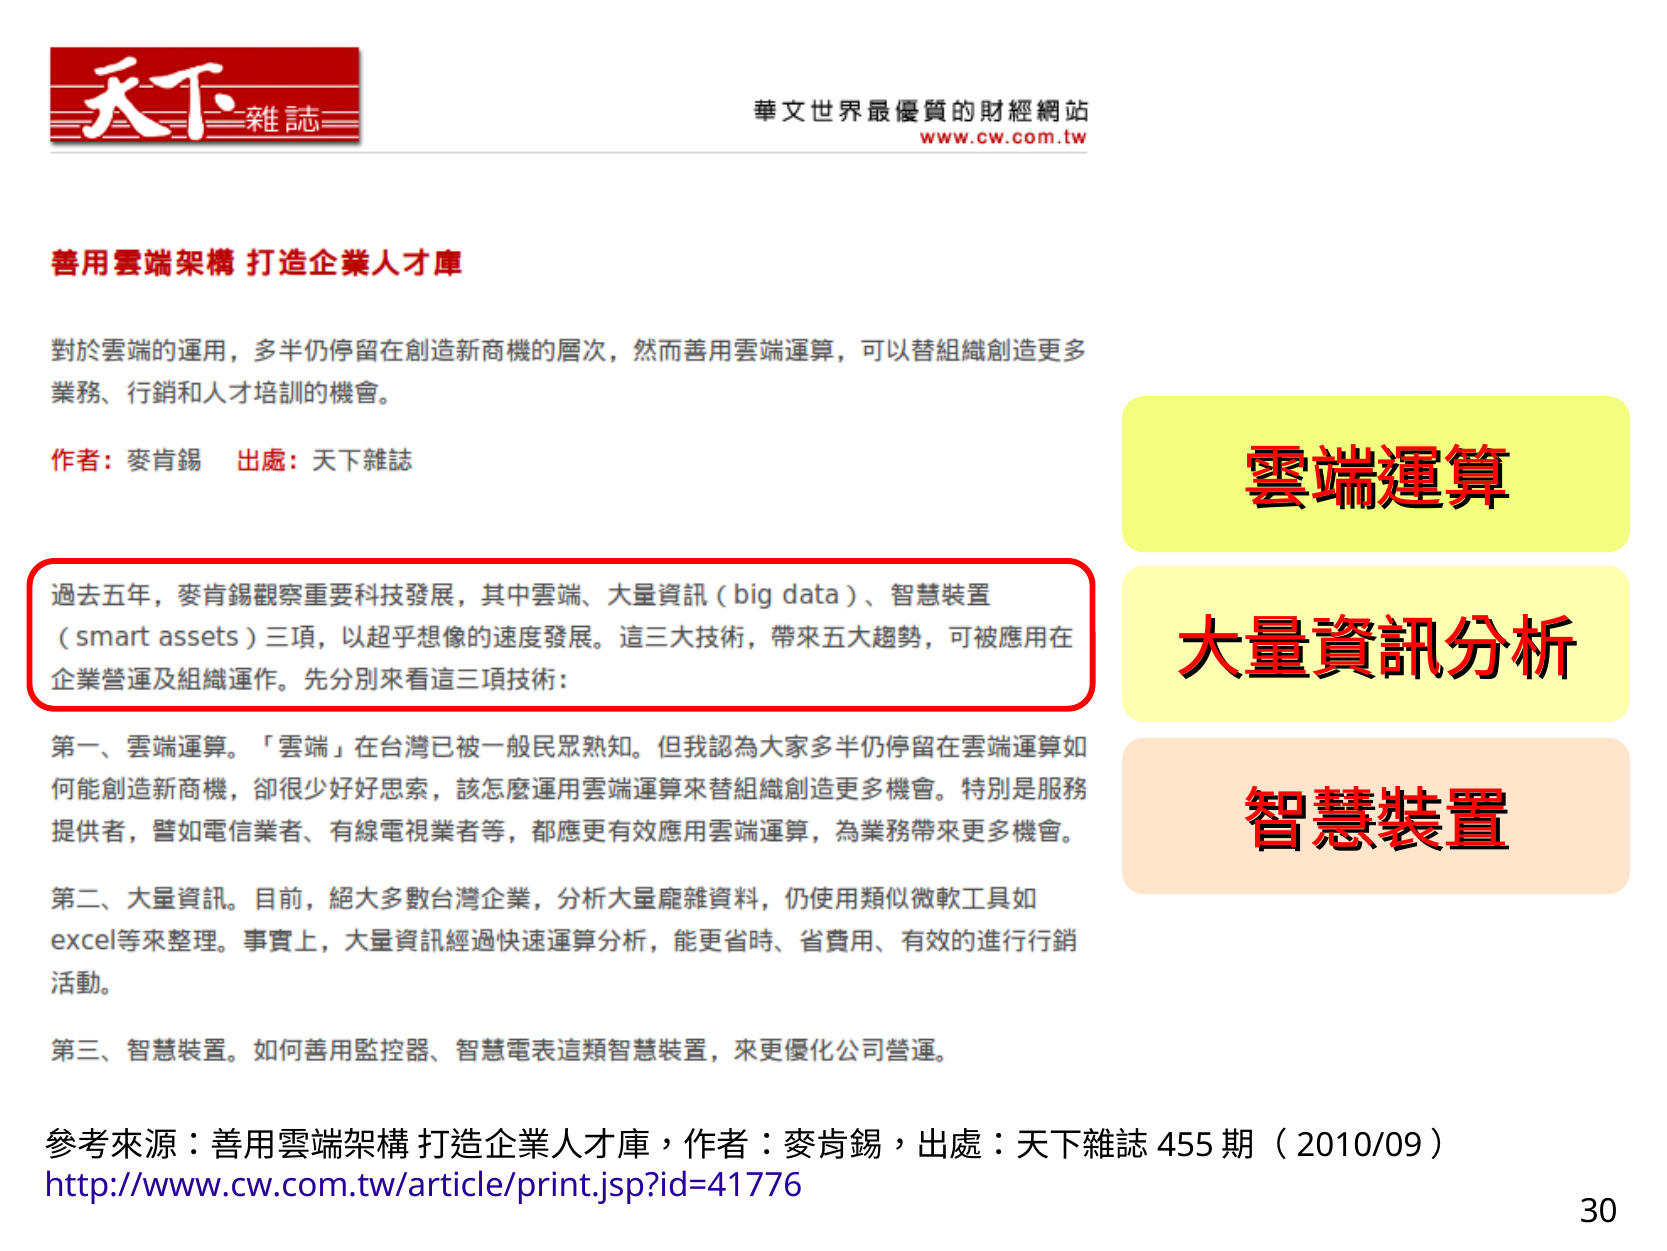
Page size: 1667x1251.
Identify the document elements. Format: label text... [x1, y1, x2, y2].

picture [22, 29, 1145, 1093]
text_box 智慧裝置 [1122, 737, 1630, 895]
text_box 大量資訊分析 [1122, 565, 1630, 722]
text_box 參考來源：善用雲端架構 打造企業人才庫，作者：麥肯錫，出處：天下雜誌455期（2010/09） http://www.cw.com.tw/article/print.jsp?id=41776 [29, 1115, 1625, 1211]
text_box 雲端運算 [1122, 396, 1630, 553]
